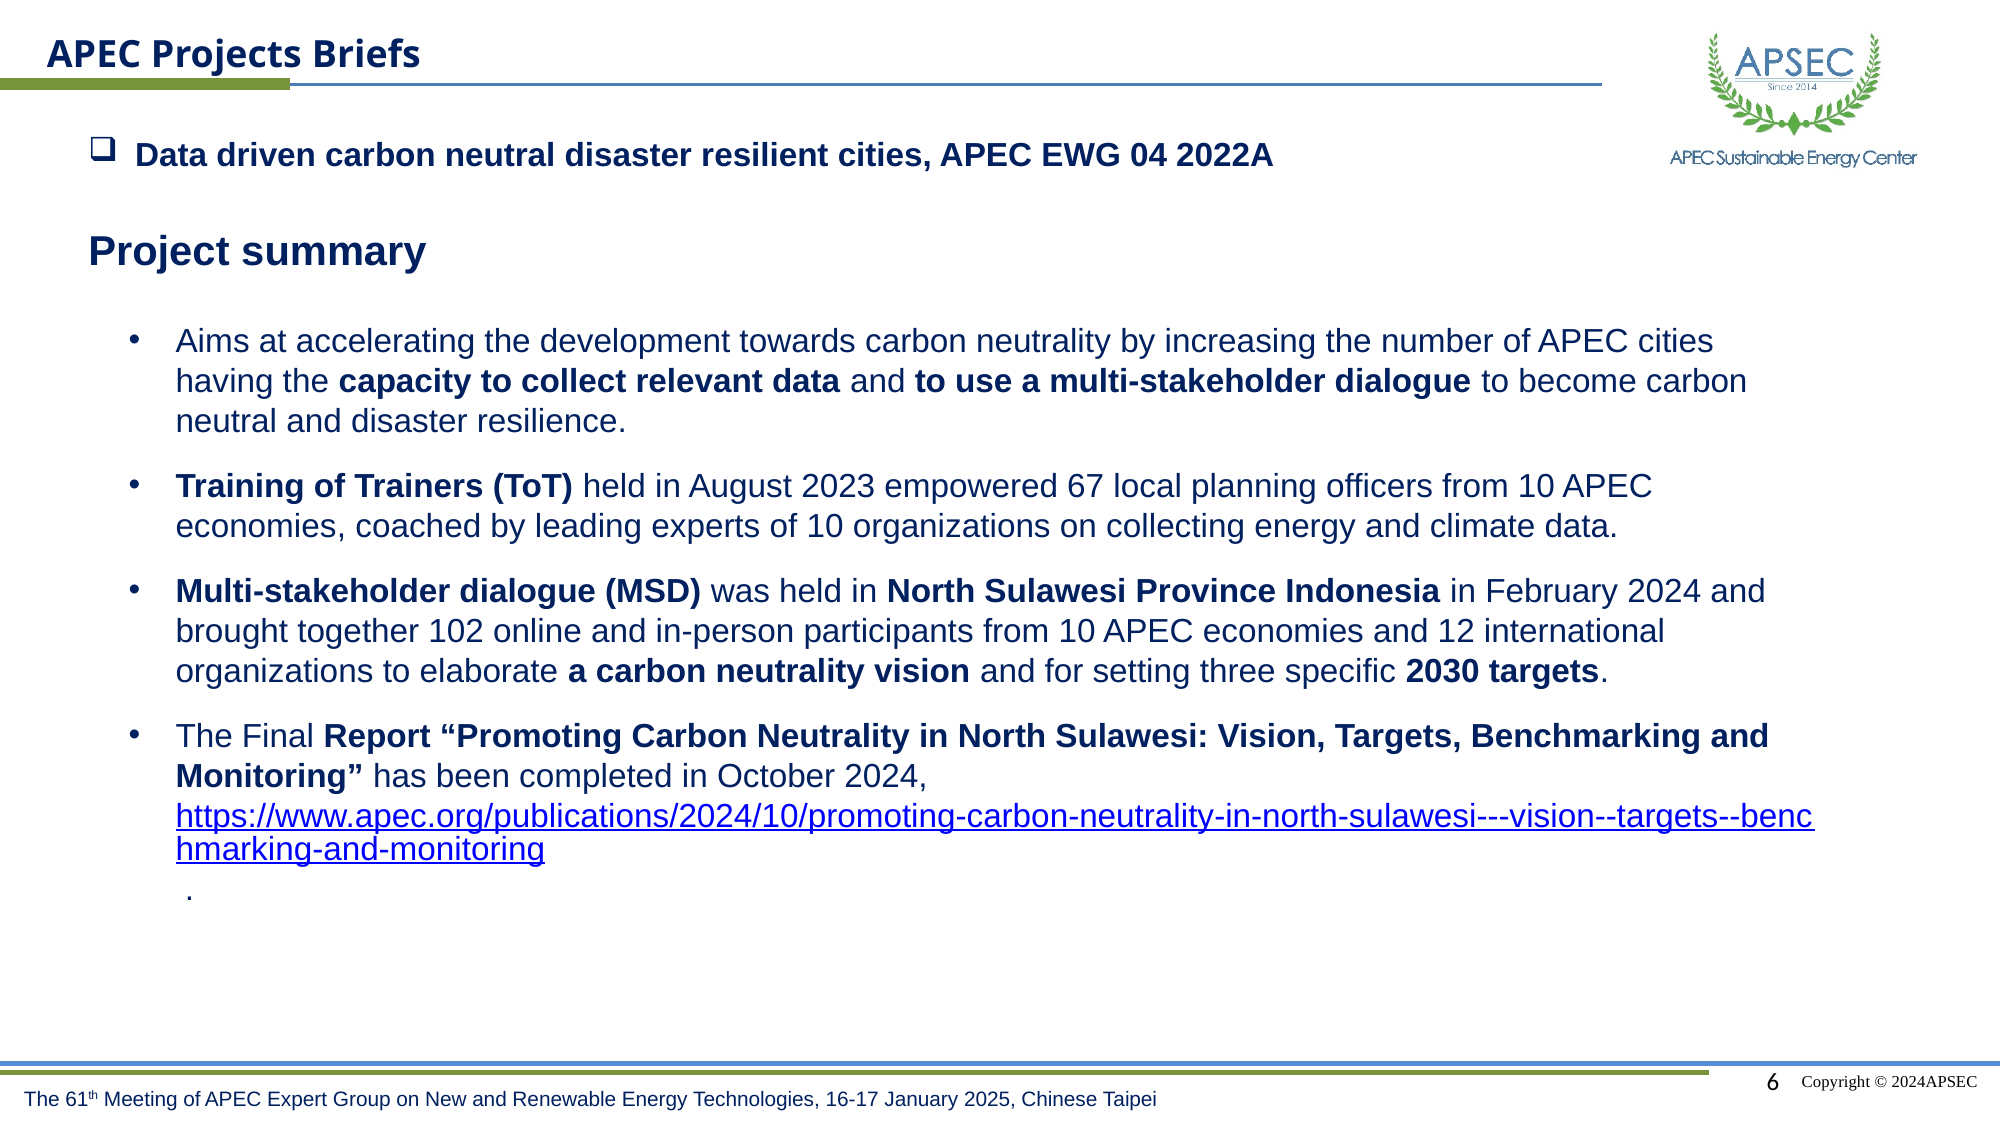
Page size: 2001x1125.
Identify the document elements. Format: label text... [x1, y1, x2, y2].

text_box Aims at accelerating the development towards carbon neutrality by increasing the number of APEC cities having the capacity to collect relevant data and to use a multi-stakeholder dialogue to become carbon neutral and disaster resilience. Training of Trainers (ToT) held in August 2023 empowered 67 local planning officers from 10 APEC economies, coached by leading experts of 10 organizations on collecting energy and climate data. Multi-stakeholder dialogue (MSD) was held in North Sulawesi Province Indonesia in February 2024 and brought together 102 online and in-person participants from 10 APEC economies and 12 international organizations to elaborate a carbon neutrality vision and for setting three specific 2030 targets. The Final Report “Promoting Carbon Neutrality in North Sulawesi: Vision, Targets, Benchmarking and Monitoring” has been completed in October 2024, https://www.apec.org/publications/2024/10/promoting-carbon-neutrality-in-north-sulawesi---vision--targets--benchmarking-and-monitoring . [114, 312, 1835, 882]
text_box Data driven carbon neutral disaster resilient cities, APEC EWG 04 2022A [73, 125, 1795, 181]
text_box Project summary [73, 216, 762, 282]
text_box APEC Projects Briefs [32, 0, 1105, 83]
picture [1602, 19, 1985, 232]
